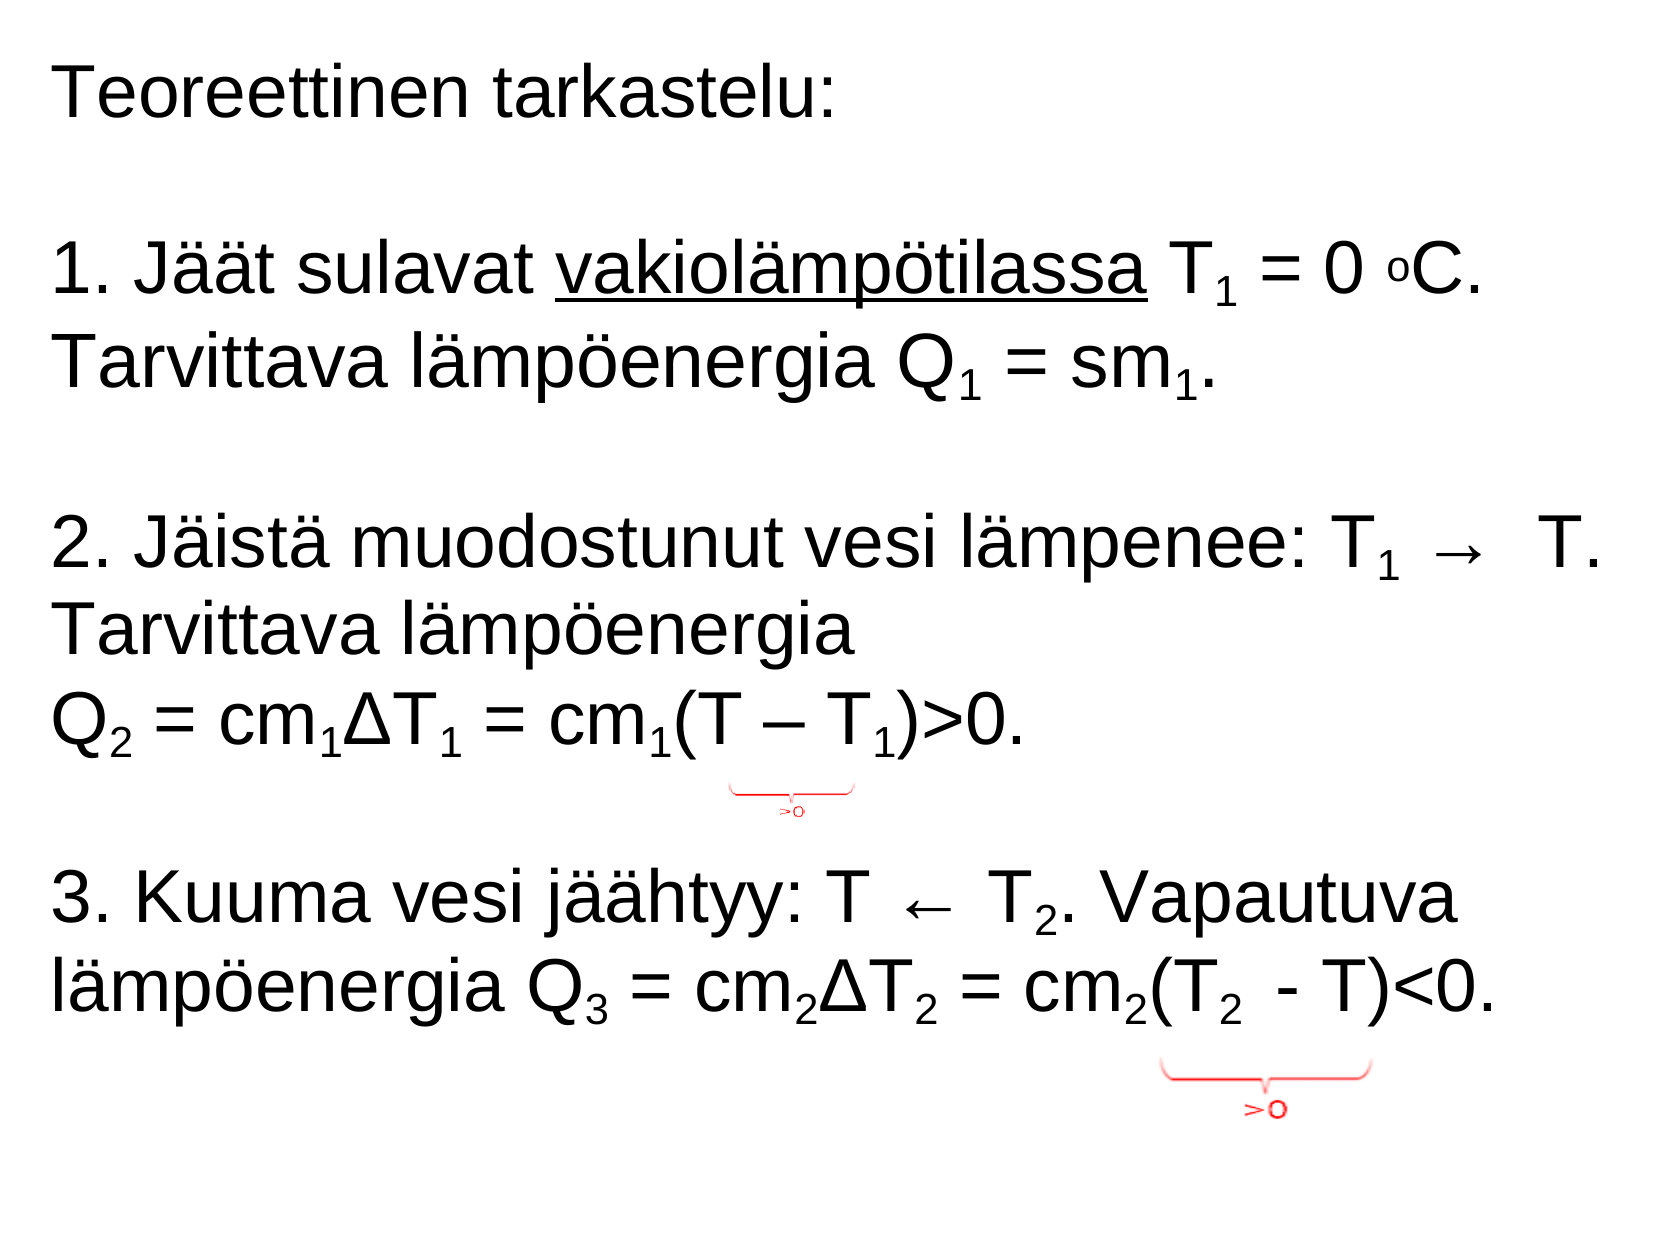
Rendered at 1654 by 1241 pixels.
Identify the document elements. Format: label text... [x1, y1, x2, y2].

text_box Teoreettinen tarkastelu: 1. Jäät sulavat vakiolämpötilassa T1 = 0 oC. Tarvittava lämpöenergia Q1 = sm1. 2. Jäistä muodostunut vesi lämpenee: T1 → T. Tarvittava lämpöenergia Q2 = cm1ΔT1 = cm1(T – T1)>0. 3. Kuuma vesi jäähtyy: T ← T2. Vapautuva lämpöenergia Q3 = cm2ΔT2 = cm2(T2 - T)<0. [36, 38, 1654, 1057]
picture [695, 757, 898, 839]
picture [1074, 1028, 1457, 1146]
